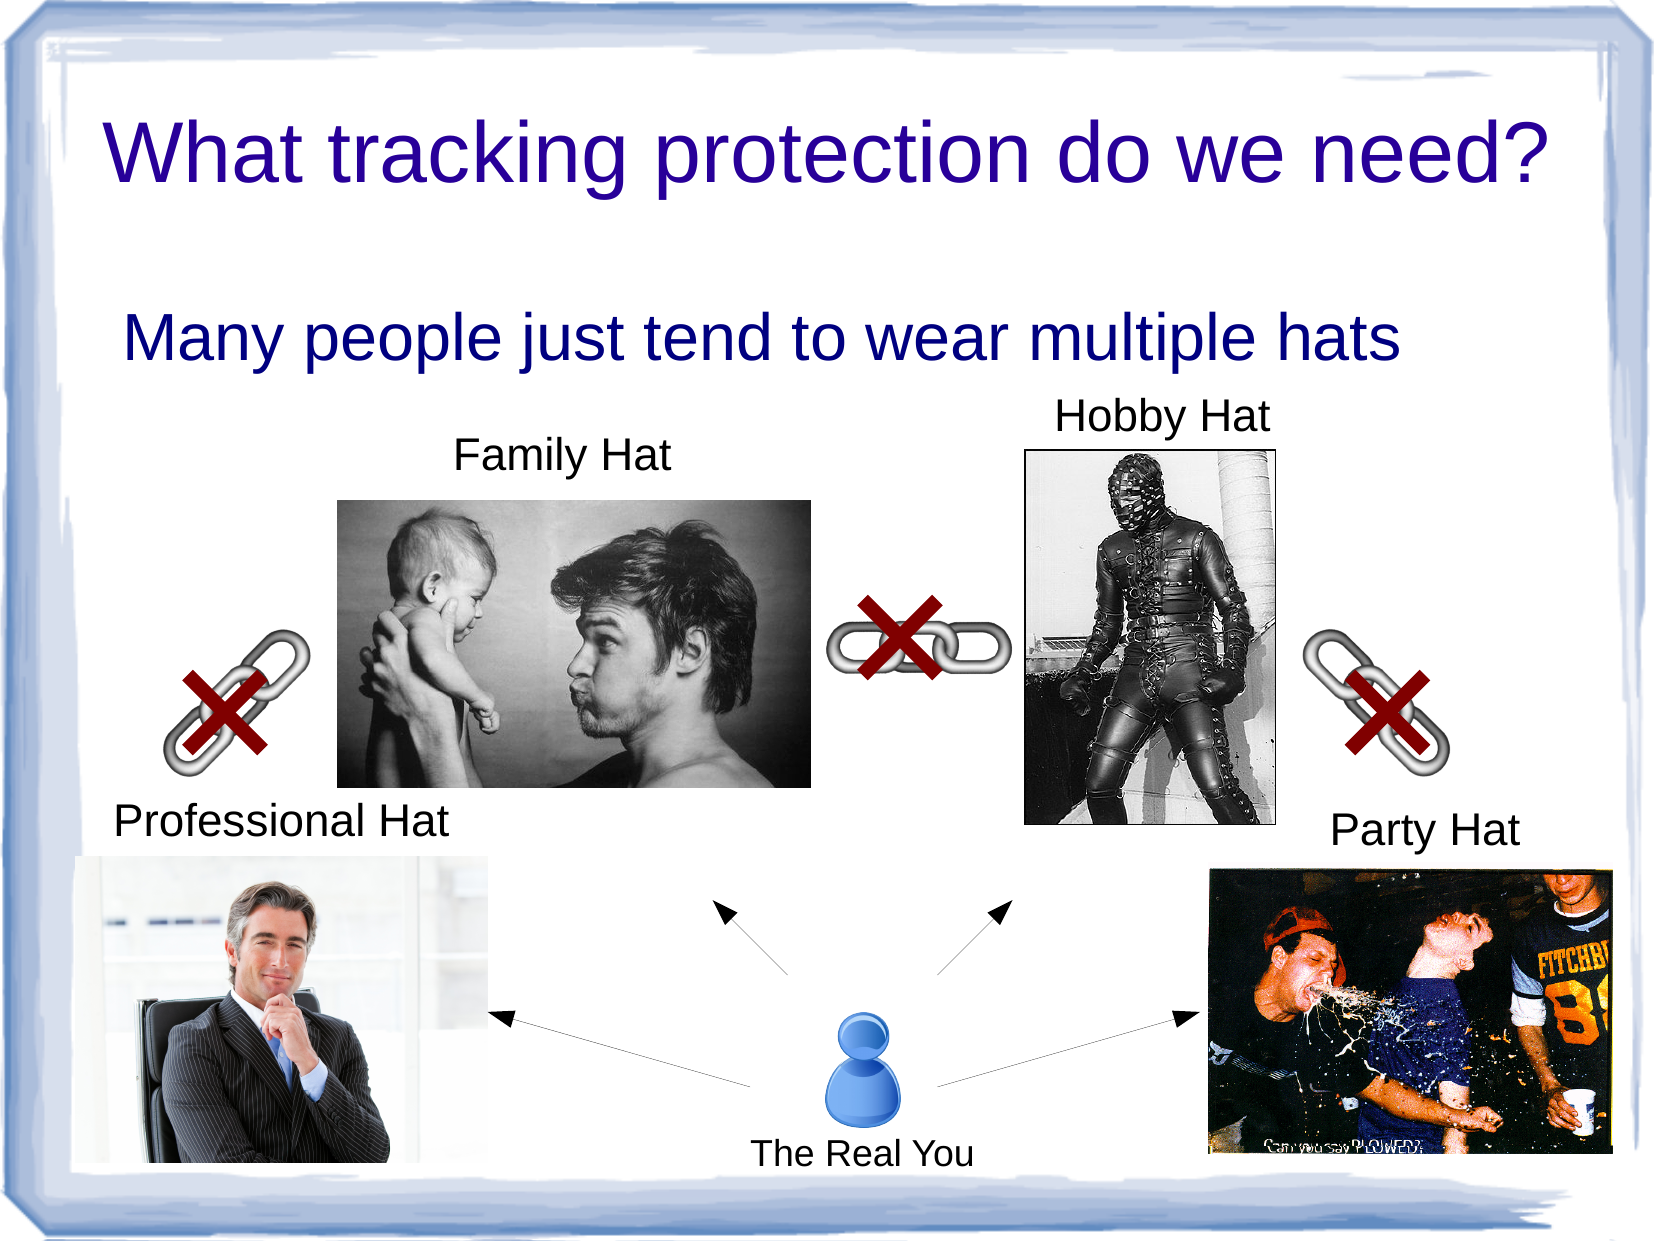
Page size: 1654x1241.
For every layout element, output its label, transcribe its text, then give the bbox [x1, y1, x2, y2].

text_box The Real You [712, 1125, 1013, 1182]
picture [0, 0, 1654, 1241]
title What tracking protection do we need? [82, 49, 1571, 257]
text_box Hobby Hat [975, 383, 1351, 450]
text_box Party Hat [1237, 796, 1613, 862]
list Many people just tend to wear multiple hats [122, 300, 1576, 413]
text_box Professional Hat [75, 787, 488, 854]
text_box Family Hat [337, 421, 788, 488]
